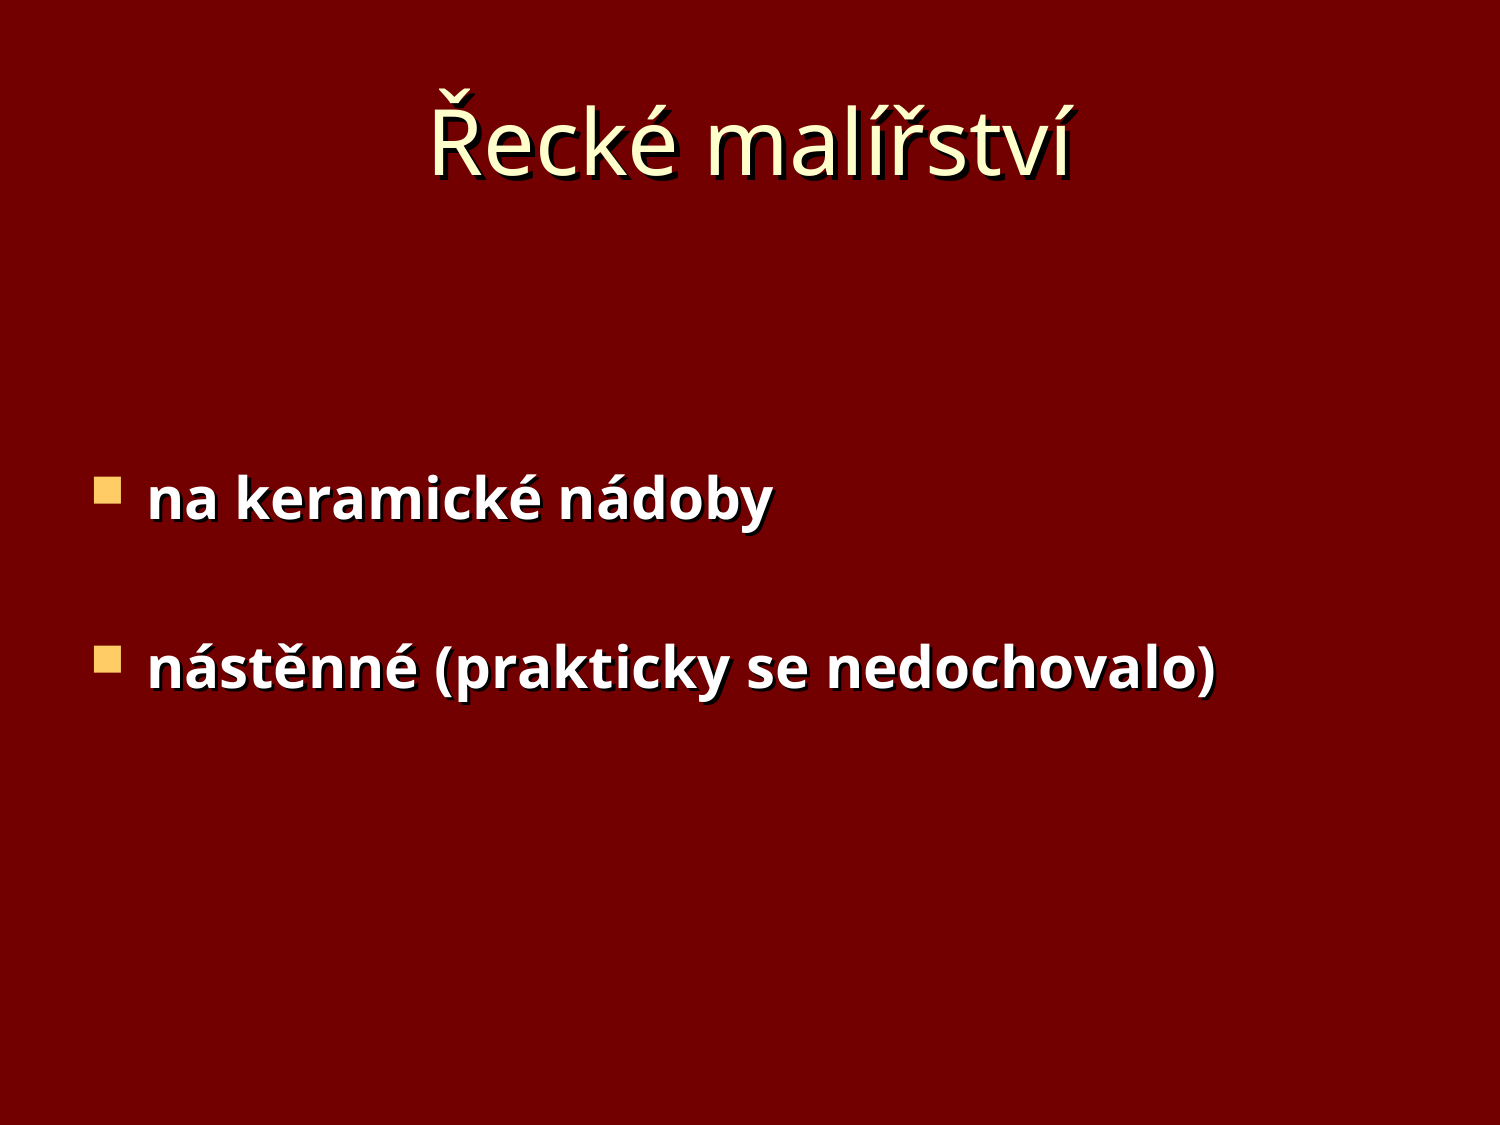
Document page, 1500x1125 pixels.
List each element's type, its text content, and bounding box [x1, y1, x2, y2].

list na keramické nádoby nástěnné (prakticky se nedochovalo) [75, 262, 1426, 1001]
title Řecké malířství [75, 45, 1426, 233]
